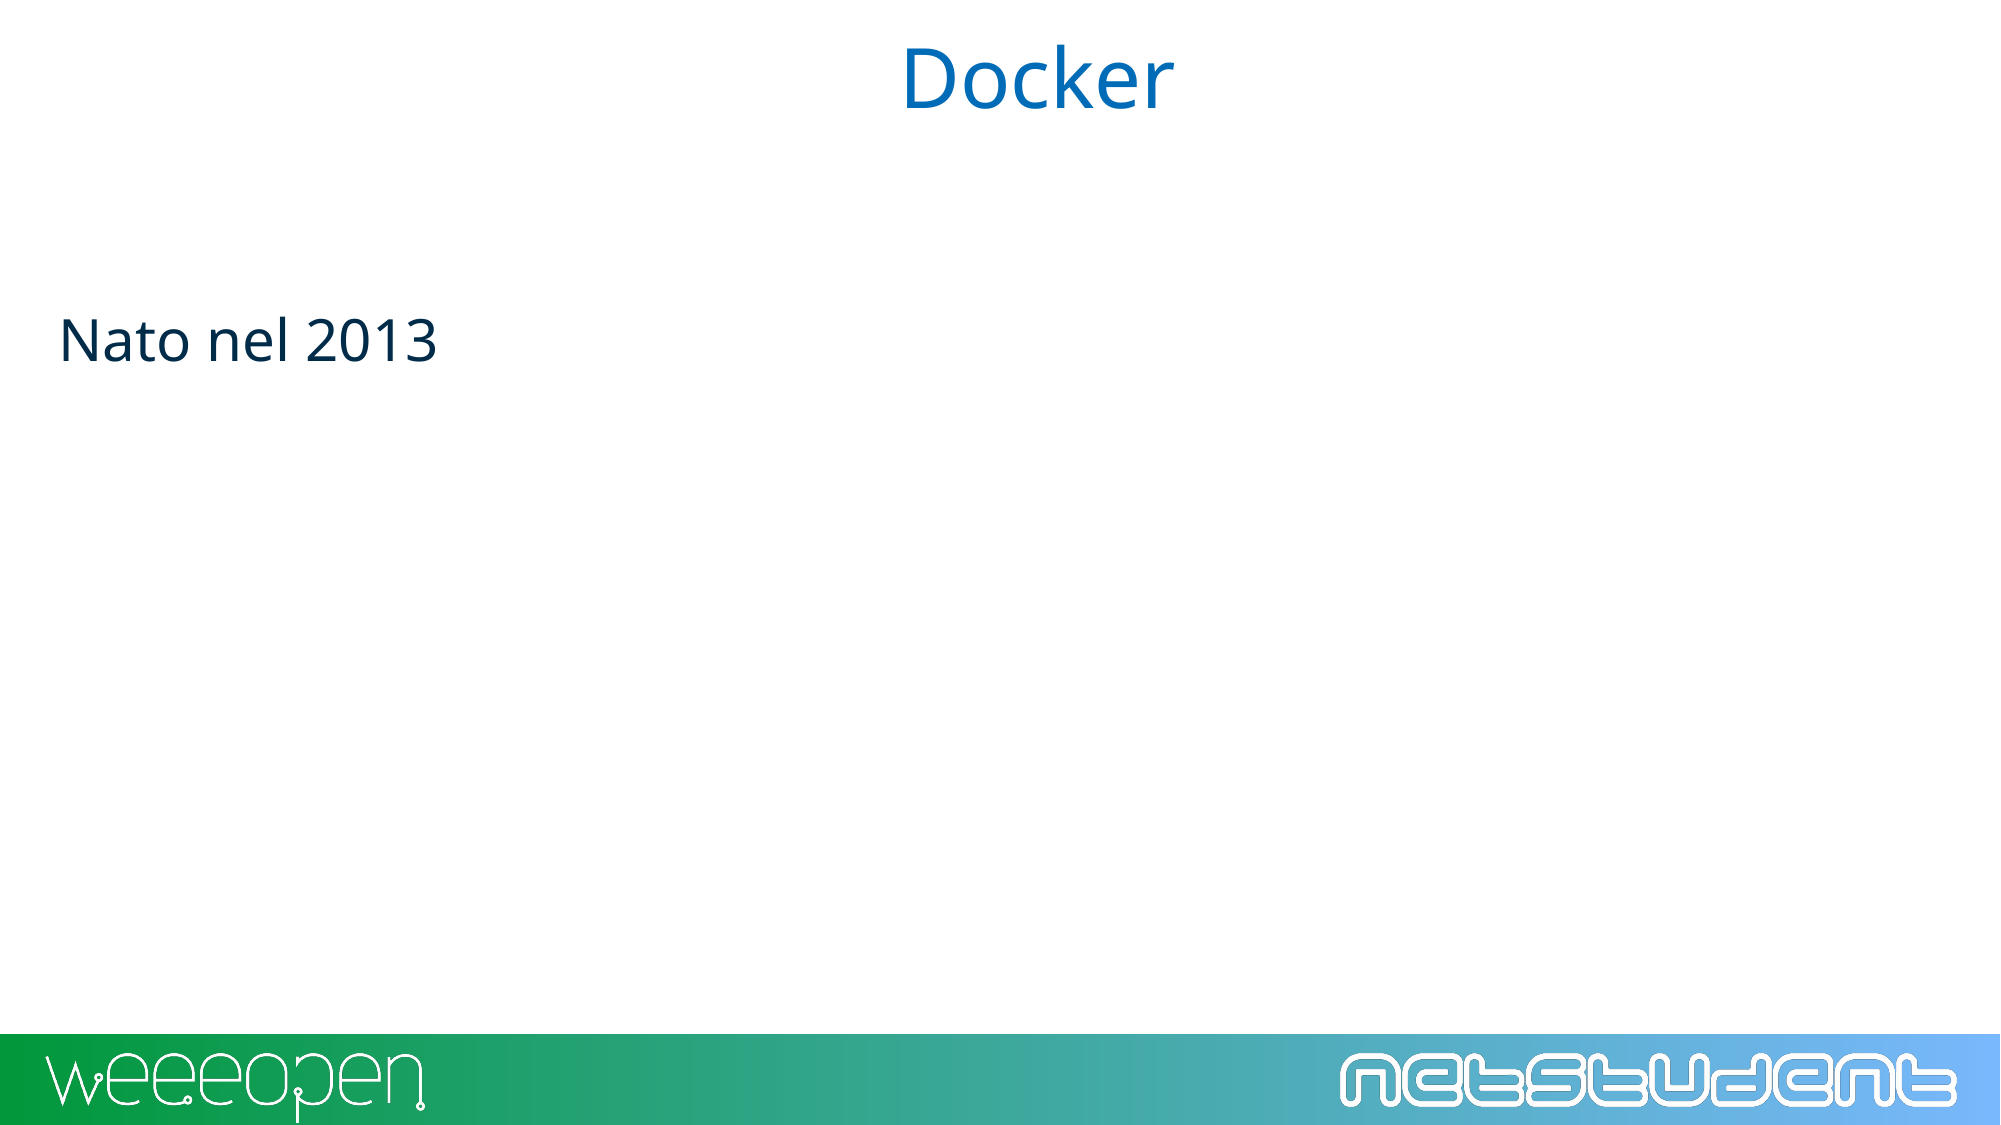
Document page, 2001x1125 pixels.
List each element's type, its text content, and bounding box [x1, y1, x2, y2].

title Docker [43, 29, 1959, 247]
picture [1340, 1053, 1957, 1107]
picture [45, 1053, 425, 1123]
list Nato nel 2013 [43, 295, 1959, 1010]
